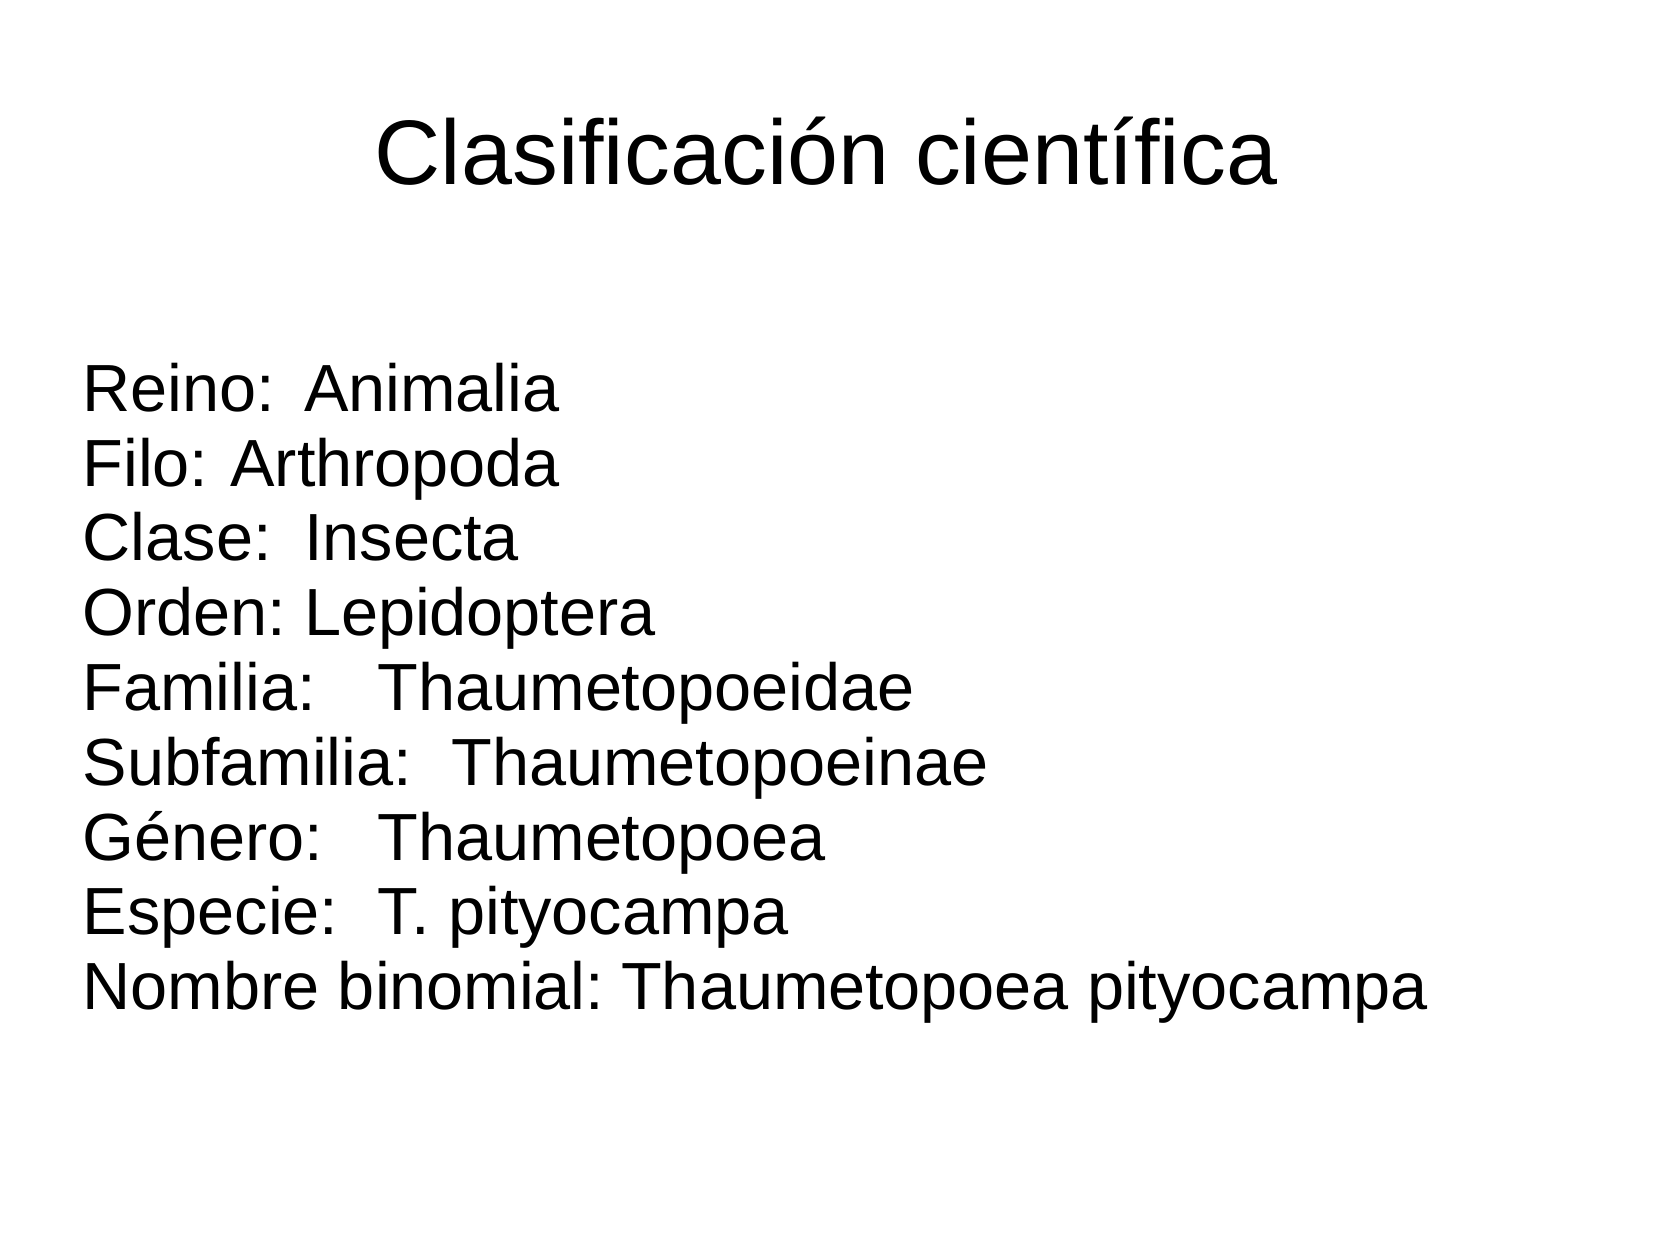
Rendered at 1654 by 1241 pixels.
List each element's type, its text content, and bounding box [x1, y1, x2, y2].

subtitle Reino: Animalia Filo: Arthropoda Clase: Insecta Orden: Lepidoptera Familia: Thaumetopoeidae Subfamilia: Thaumetopoeinae Género: Thaumetopoea Especie: T. pityocampa Nombre binomial: Thaumetopoea pityocampa [82, 276, 1571, 1024]
title Clasificación científica [82, 49, 1571, 257]
